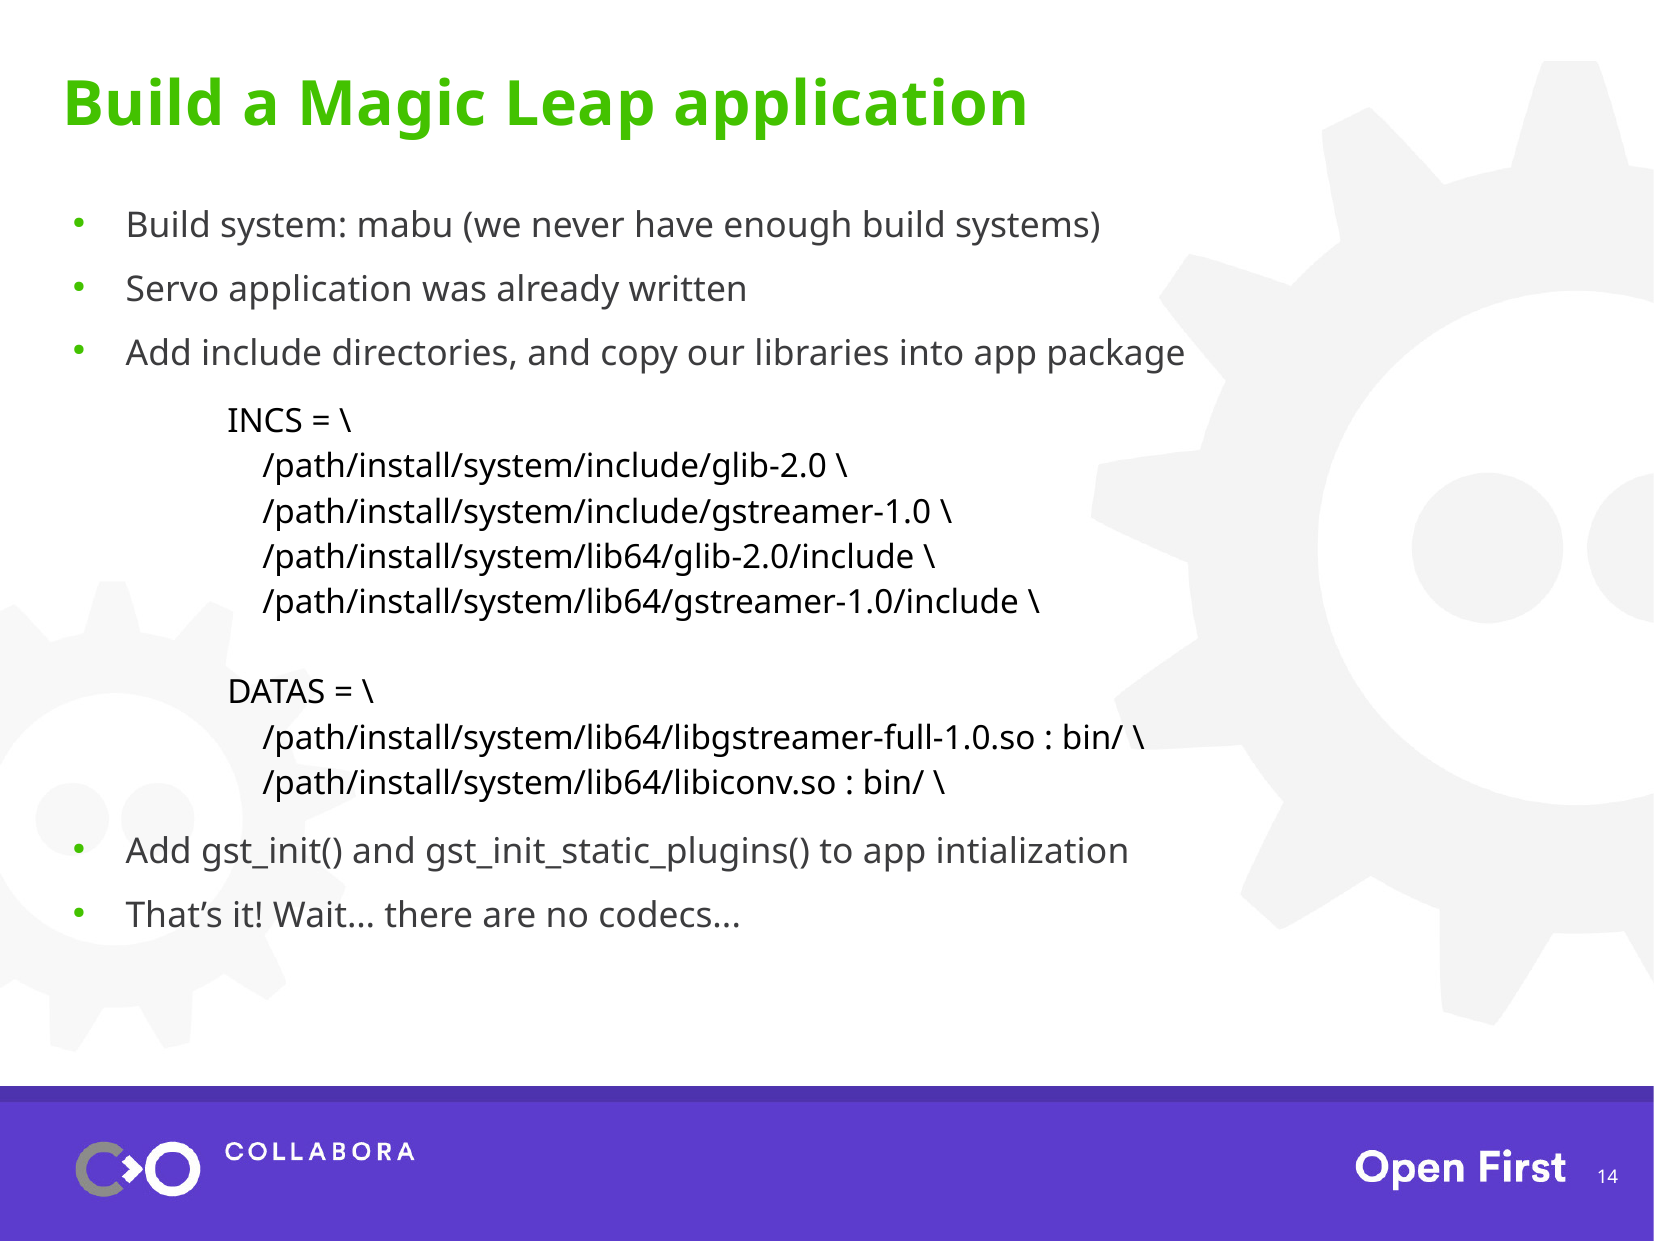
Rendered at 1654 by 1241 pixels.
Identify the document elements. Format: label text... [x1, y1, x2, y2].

list Build system: mabu (we never have enough build systems) Servo application was already written Add include directories, and copy our libraries into app package [54, 181, 1630, 414]
list Add gst_init() and gst_init_static_plugins() to app intialization That’s it! Wait… there are no codecs... [54, 807, 1630, 1040]
text_box INCS = \ /path/install/system/include/glib-2.0 \ /path/install/system/include/gstreamer-1.0 \ /path/install/system/lib64/glib-2.0/include \ /path/install/system/lib64/gstreamer-1.0/include \ DATAS = \ /path/install/system/lib64/libgstreamer-full-1.0.so : bin/ \ /path/install/system/lib64/libiconv.so : bin/ \ [212, 389, 1281, 756]
picture [0, 0, 1654, 1241]
title Build a Magic Leap application [62, 62, 1638, 138]
